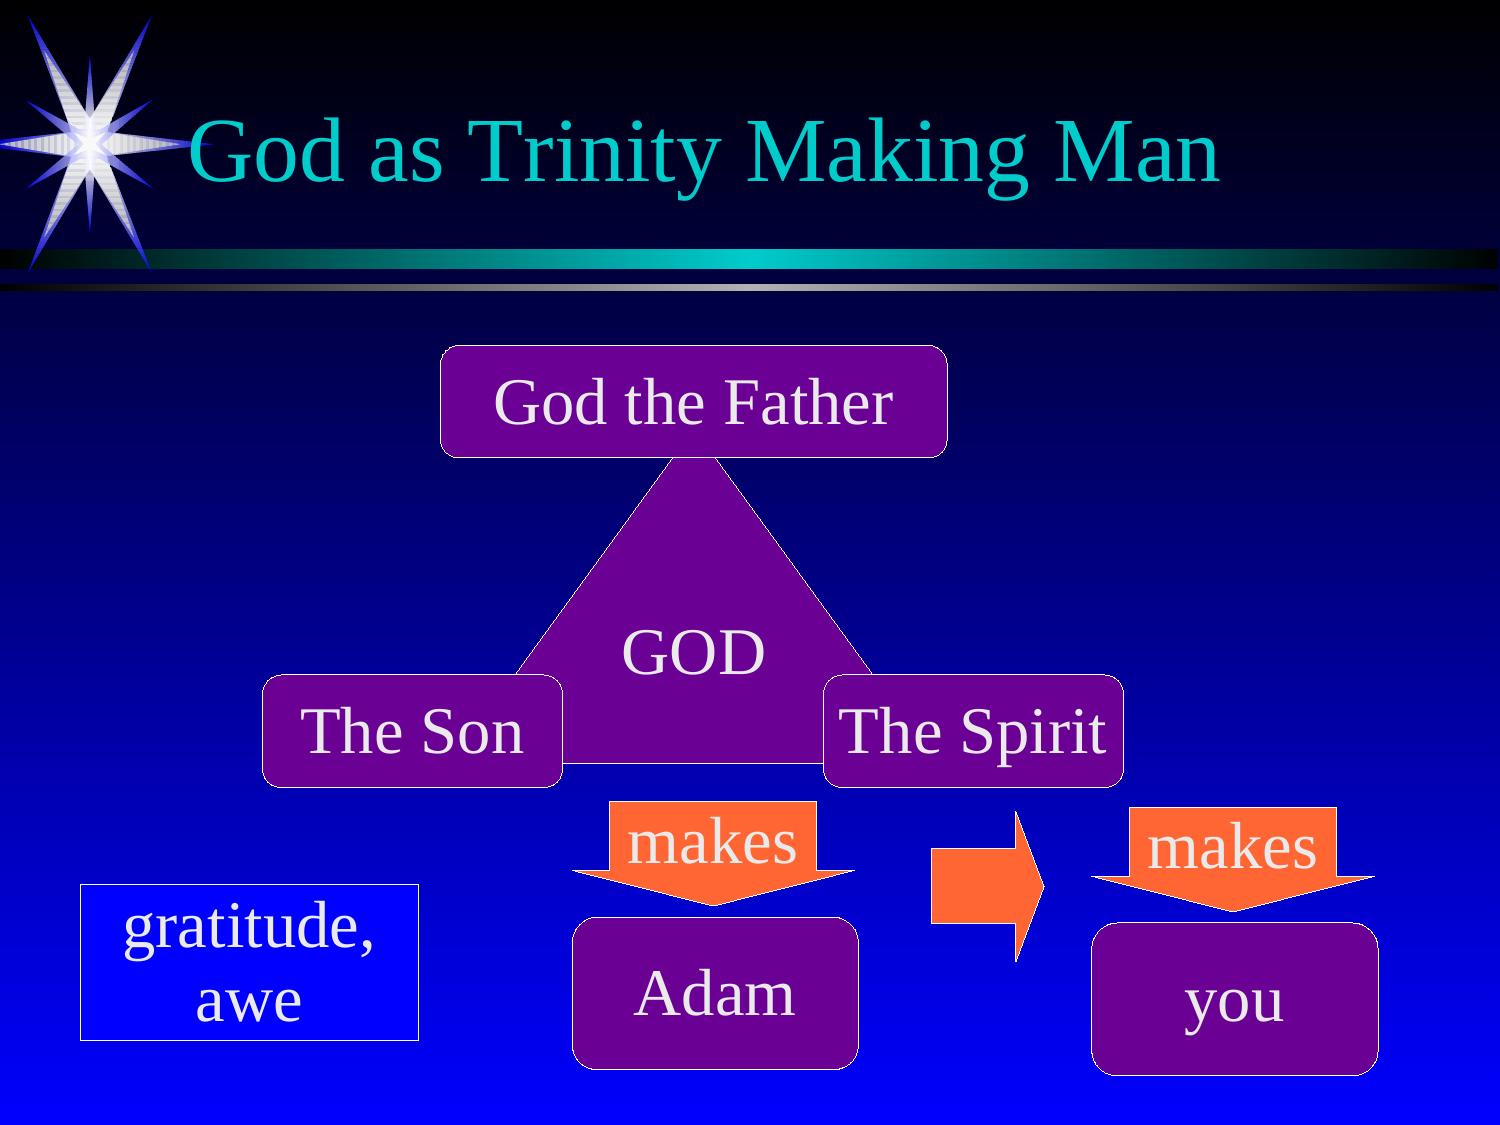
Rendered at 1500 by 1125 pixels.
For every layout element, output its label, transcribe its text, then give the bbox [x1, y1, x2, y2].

text_box you [1091, 922, 1379, 1076]
text_box GOD [515, 458, 873, 764]
text_box [931, 811, 1045, 962]
text_box makes [1091, 807, 1375, 912]
text_box God the Father [440, 345, 948, 458]
text_box The Spirit [823, 674, 1124, 788]
text_box Adam [572, 917, 859, 1070]
text_box gratitude, awe [80, 884, 419, 1041]
text_box makes [572, 801, 855, 906]
text_box The Son [262, 674, 563, 788]
title God as Trinity Making Man [187, 56, 1463, 244]
